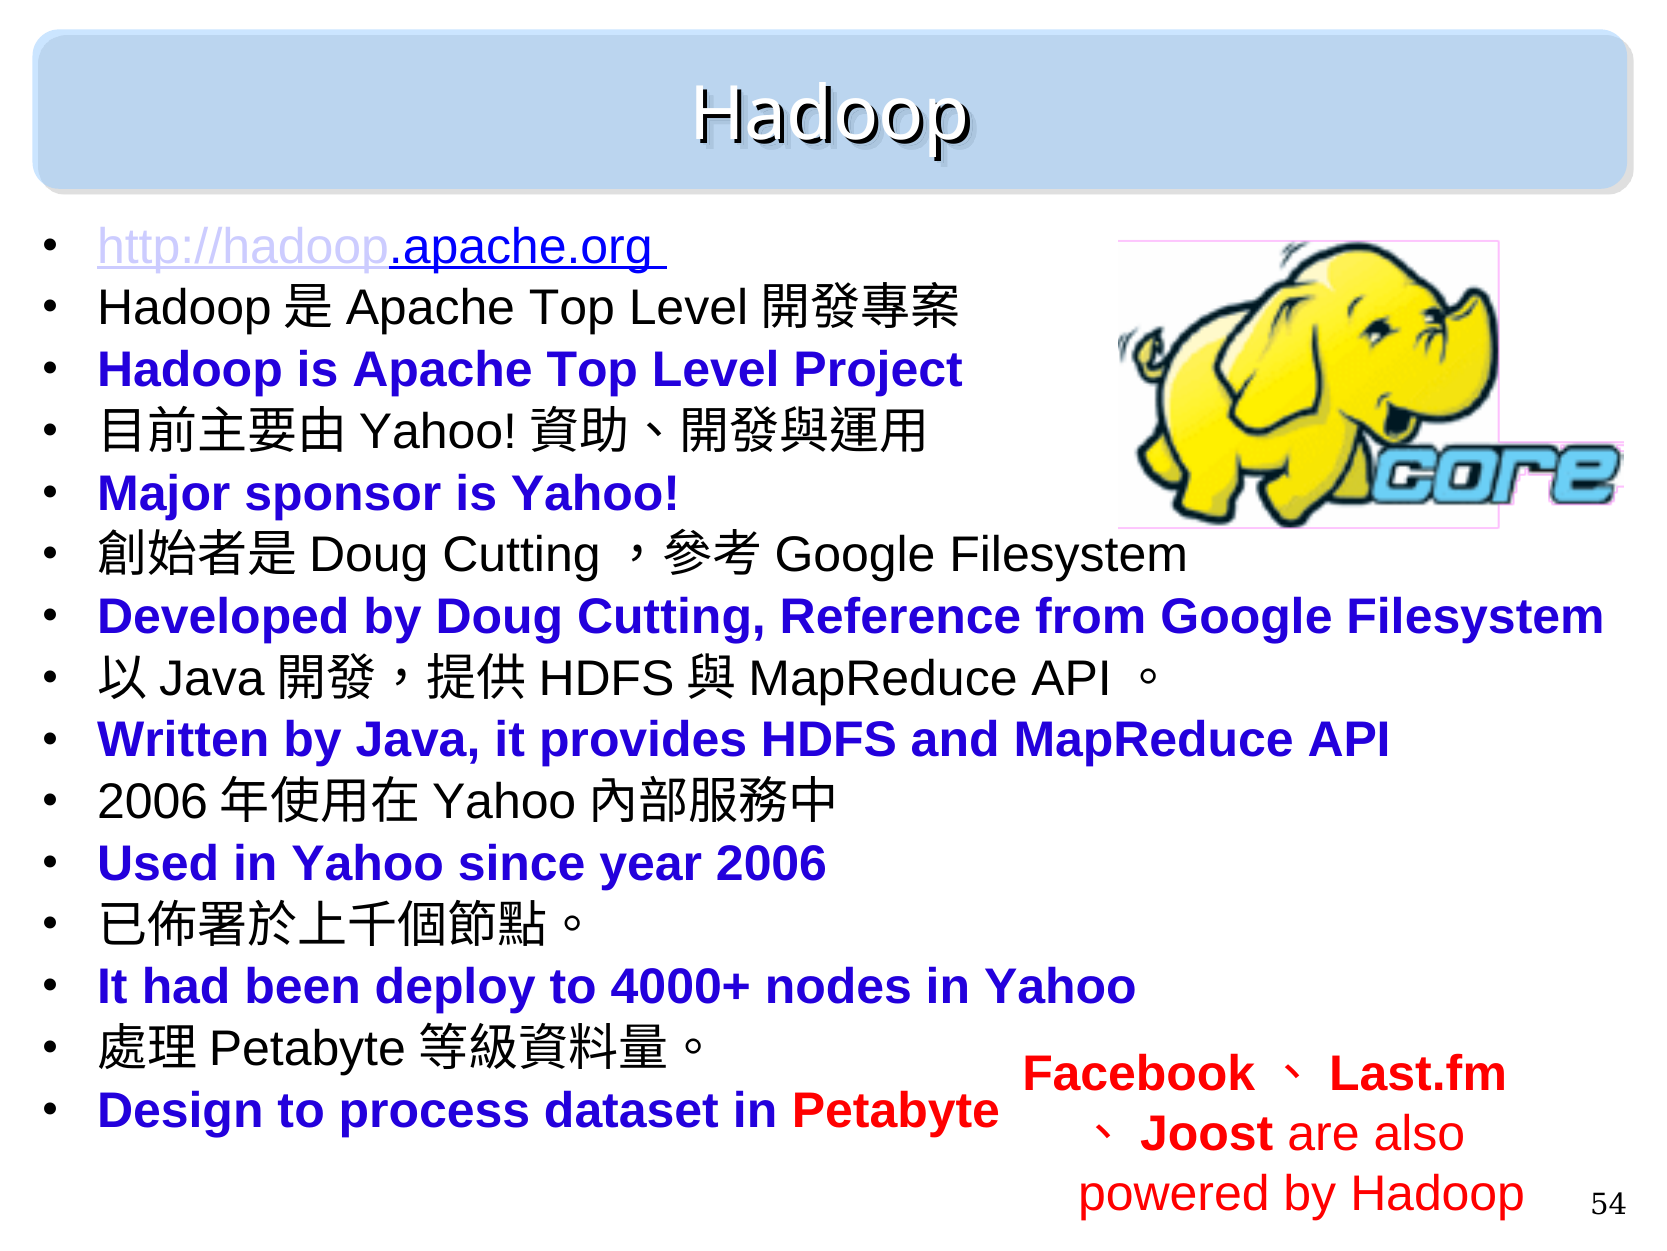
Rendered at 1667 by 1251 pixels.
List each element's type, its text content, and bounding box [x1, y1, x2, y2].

text_box http://hadoop.apache.org Hadoop是Apache Top Level開發專案 Hadoop is Apache Top Level Project 目前主要由Yahoo!資助、開發與運用 Major sponsor is Yahoo! 創始者是Doug Cutting，參考Google Filesystem Developed by Doug Cutting, Reference from Google Filesystem 以Java開發，提供HDFS與MapReduce API。 Written by Java, it provides HDFS and MapReduce API 2006年使用在Yahoo內部服務中 Used in Yahoo since year 2006 已佈署於上千個節點。 It had been deploy to 4000+ nodes in Yahoo 處理Petabyte等級資料量。 Design to process dataset in Petabyte [41, 214, 1607, 1221]
text_box Facebook、Last.fm、Joost are also powered by Hadoop [1007, 1033, 1565, 1229]
picture [1118, 236, 1624, 532]
text_box Hadoop [32, 29, 1628, 189]
